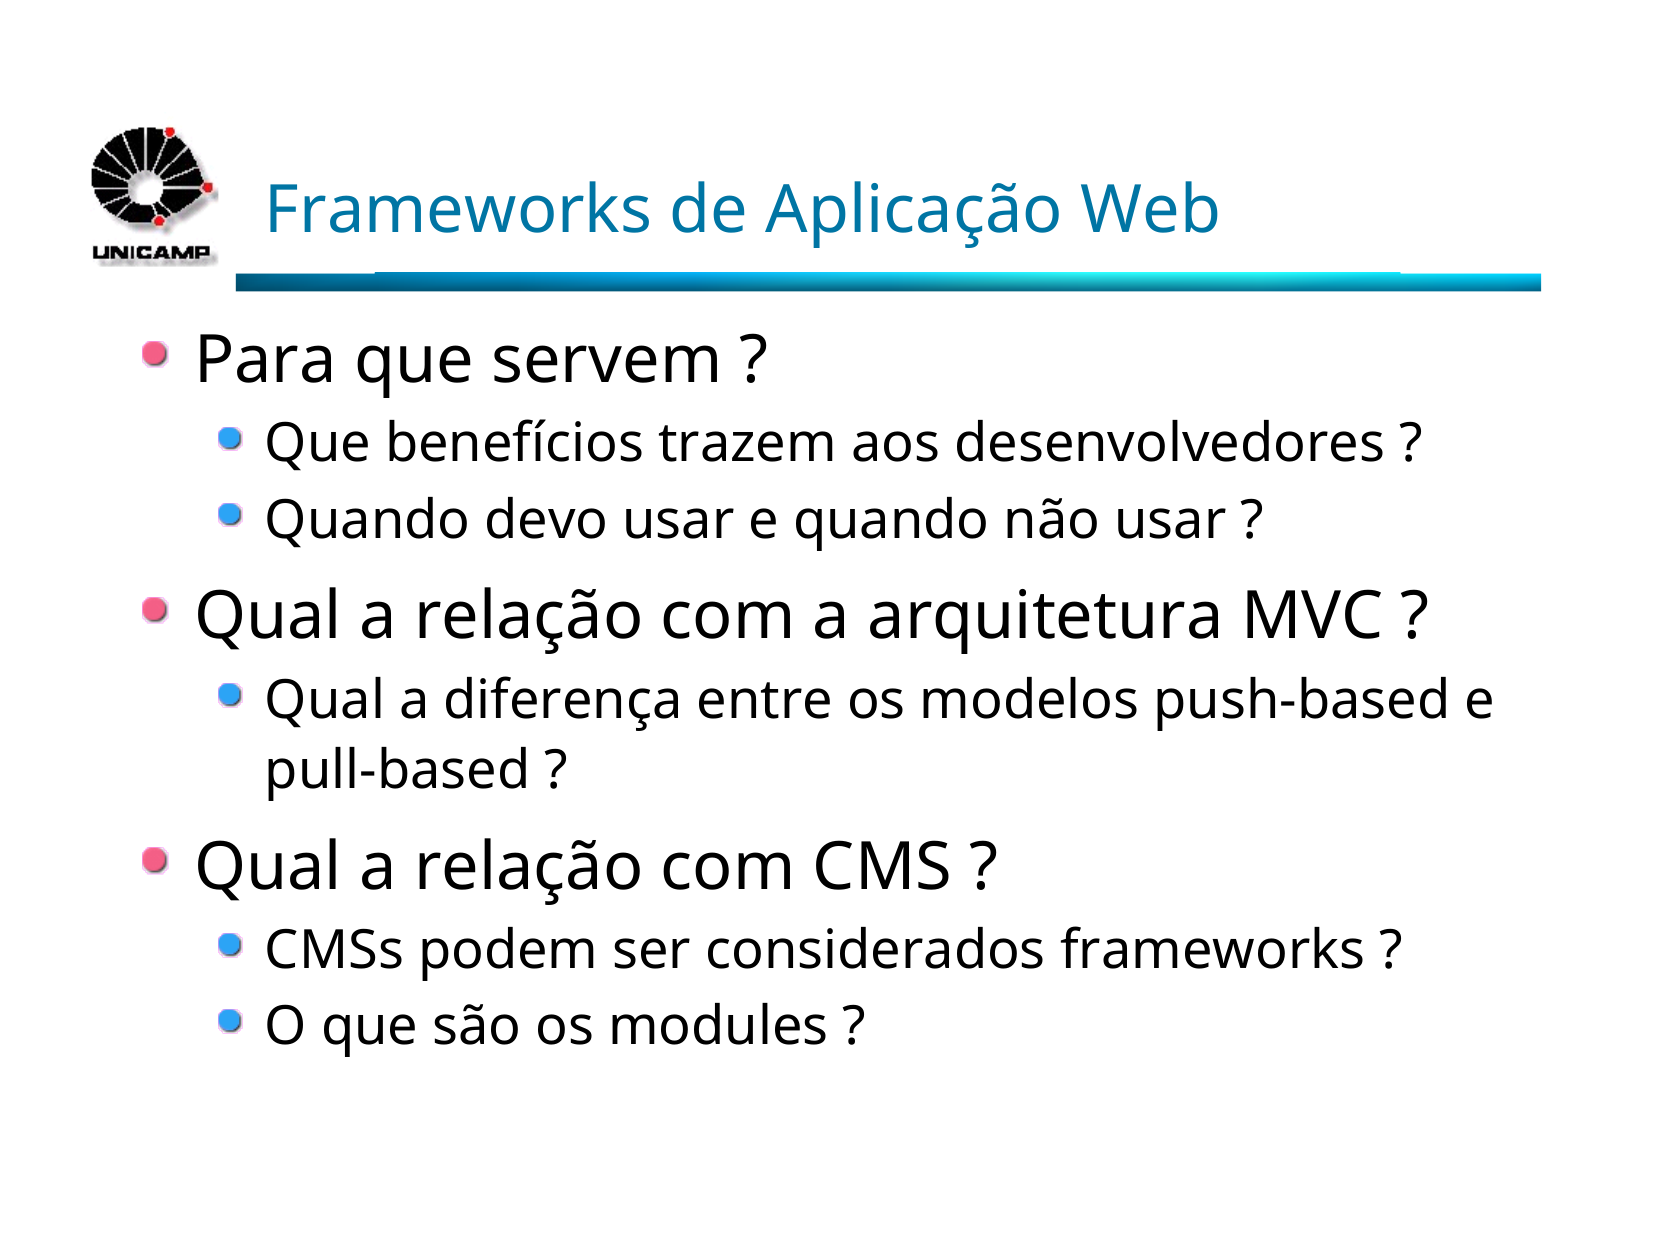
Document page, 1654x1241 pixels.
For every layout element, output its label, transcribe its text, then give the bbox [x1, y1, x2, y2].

title Frameworks de Aplicação Web [264, 42, 1534, 250]
picture [125, 272, 1654, 295]
list Para que servem ? Que benefícios trazem aos desenvolvedores ? Quando devo usar e quando não usar ? Qual a relação com a arquitetura MVC ? Qual a diferença entre os modelos push-based e pull-based ? Qual a relação com CMS ? CMSs podem ser considerados frameworks ? O que são os modules ? [123, 313, 1536, 1133]
